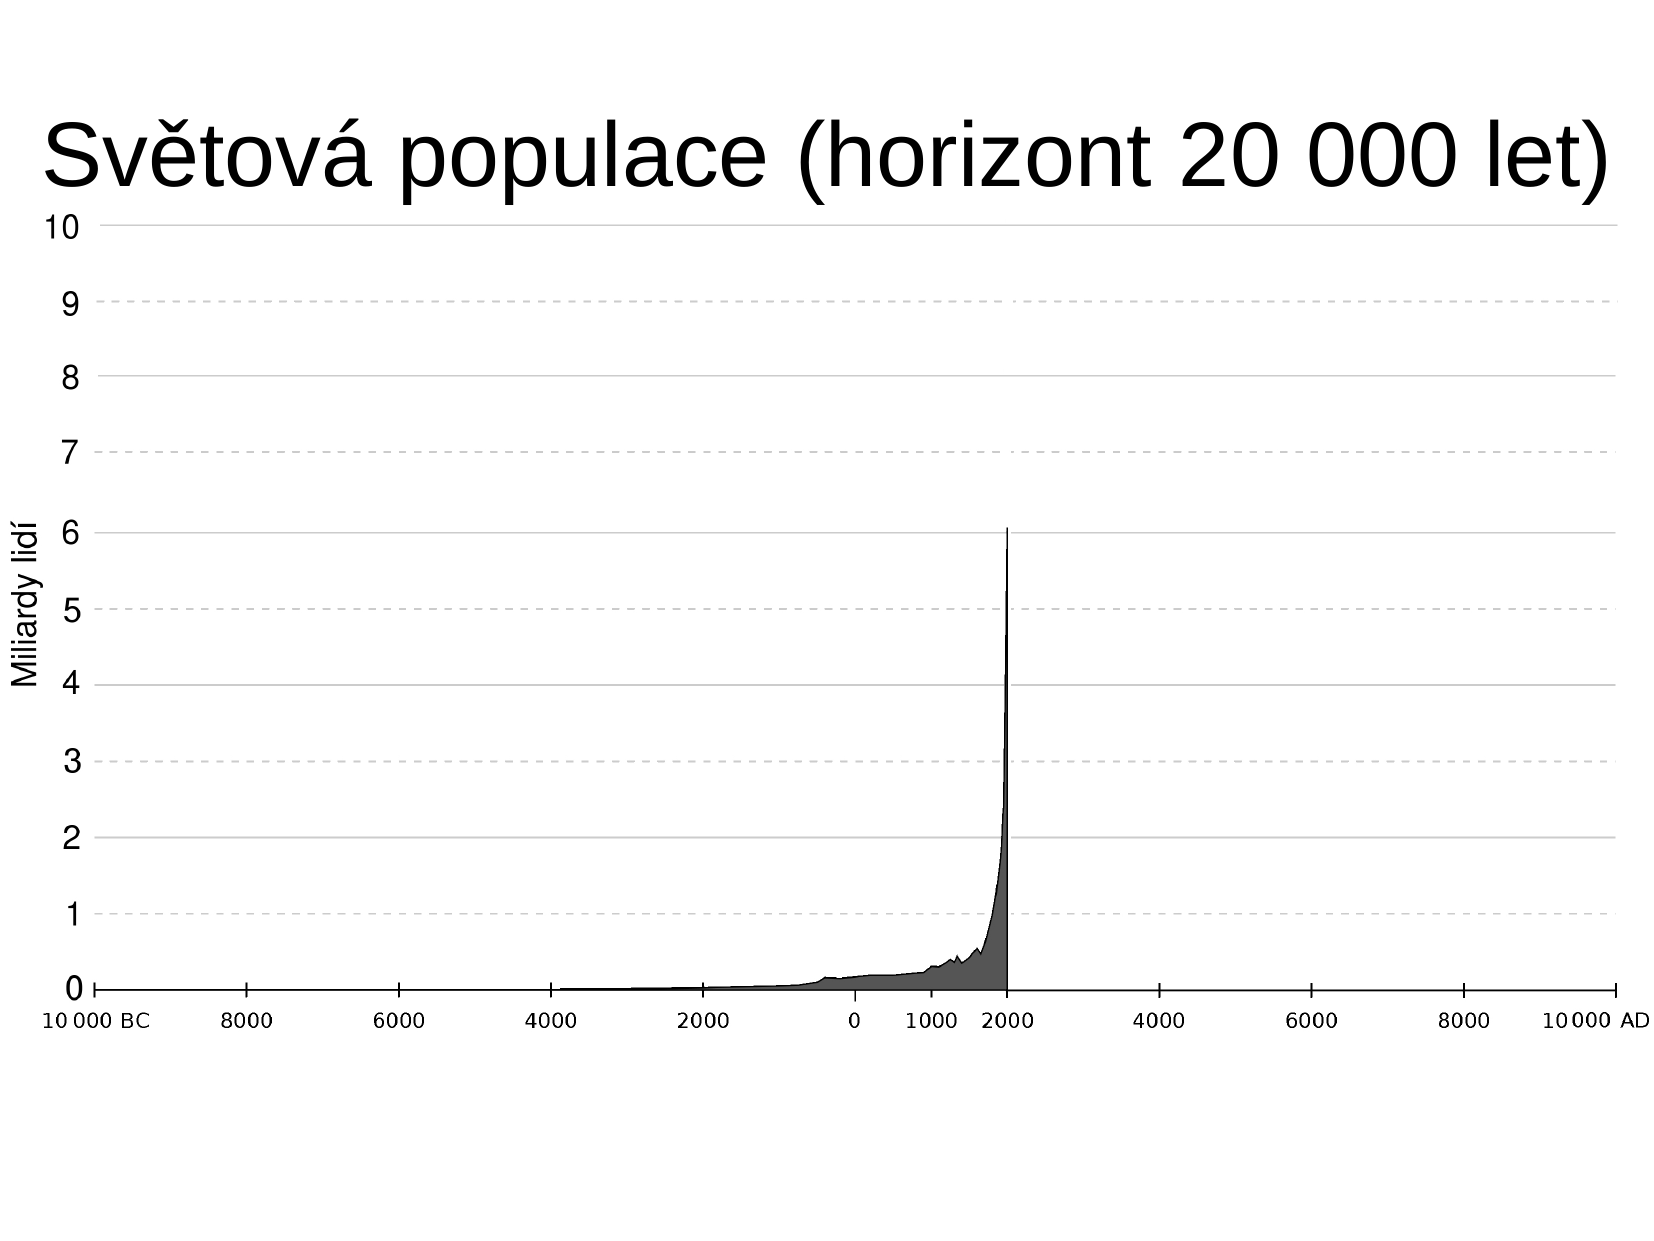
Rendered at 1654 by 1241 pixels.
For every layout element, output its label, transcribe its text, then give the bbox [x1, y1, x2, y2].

picture [0, 249, 1654, 1044]
title Světová populace (horizont 20 000 let) [0, 56, 1654, 249]
